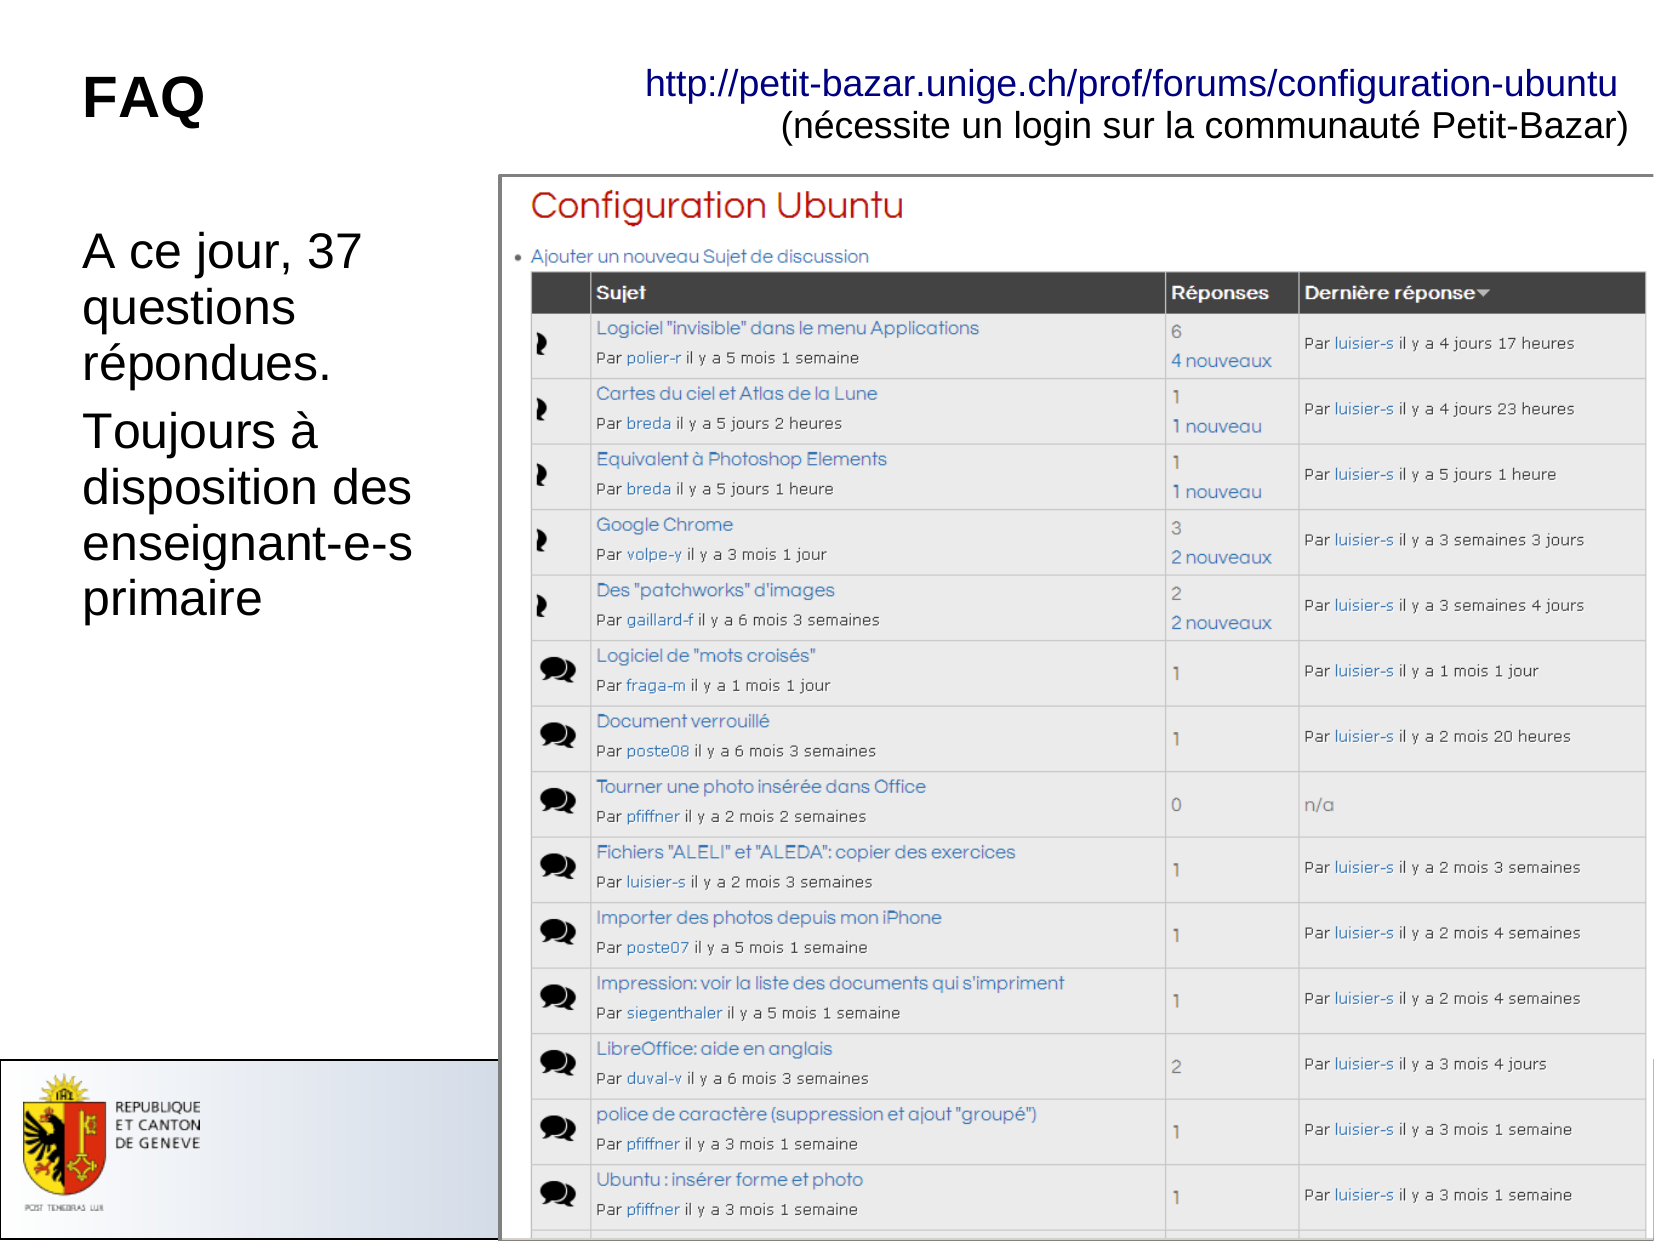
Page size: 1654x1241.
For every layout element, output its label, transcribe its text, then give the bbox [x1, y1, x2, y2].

list A ce jour, 37 questions répondues. Toujours à disposition des enseignant-e-s primaire [82, 223, 473, 1058]
title FAQ [82, 23, 1571, 172]
picture [501, 177, 1654, 1241]
picture [23, 1073, 200, 1211]
text_box http://petit-bazar.unige.ch/prof/forums/configuration-ubuntu (nécessite un login sur la communauté Petit-Bazar) [242, 62, 1630, 147]
